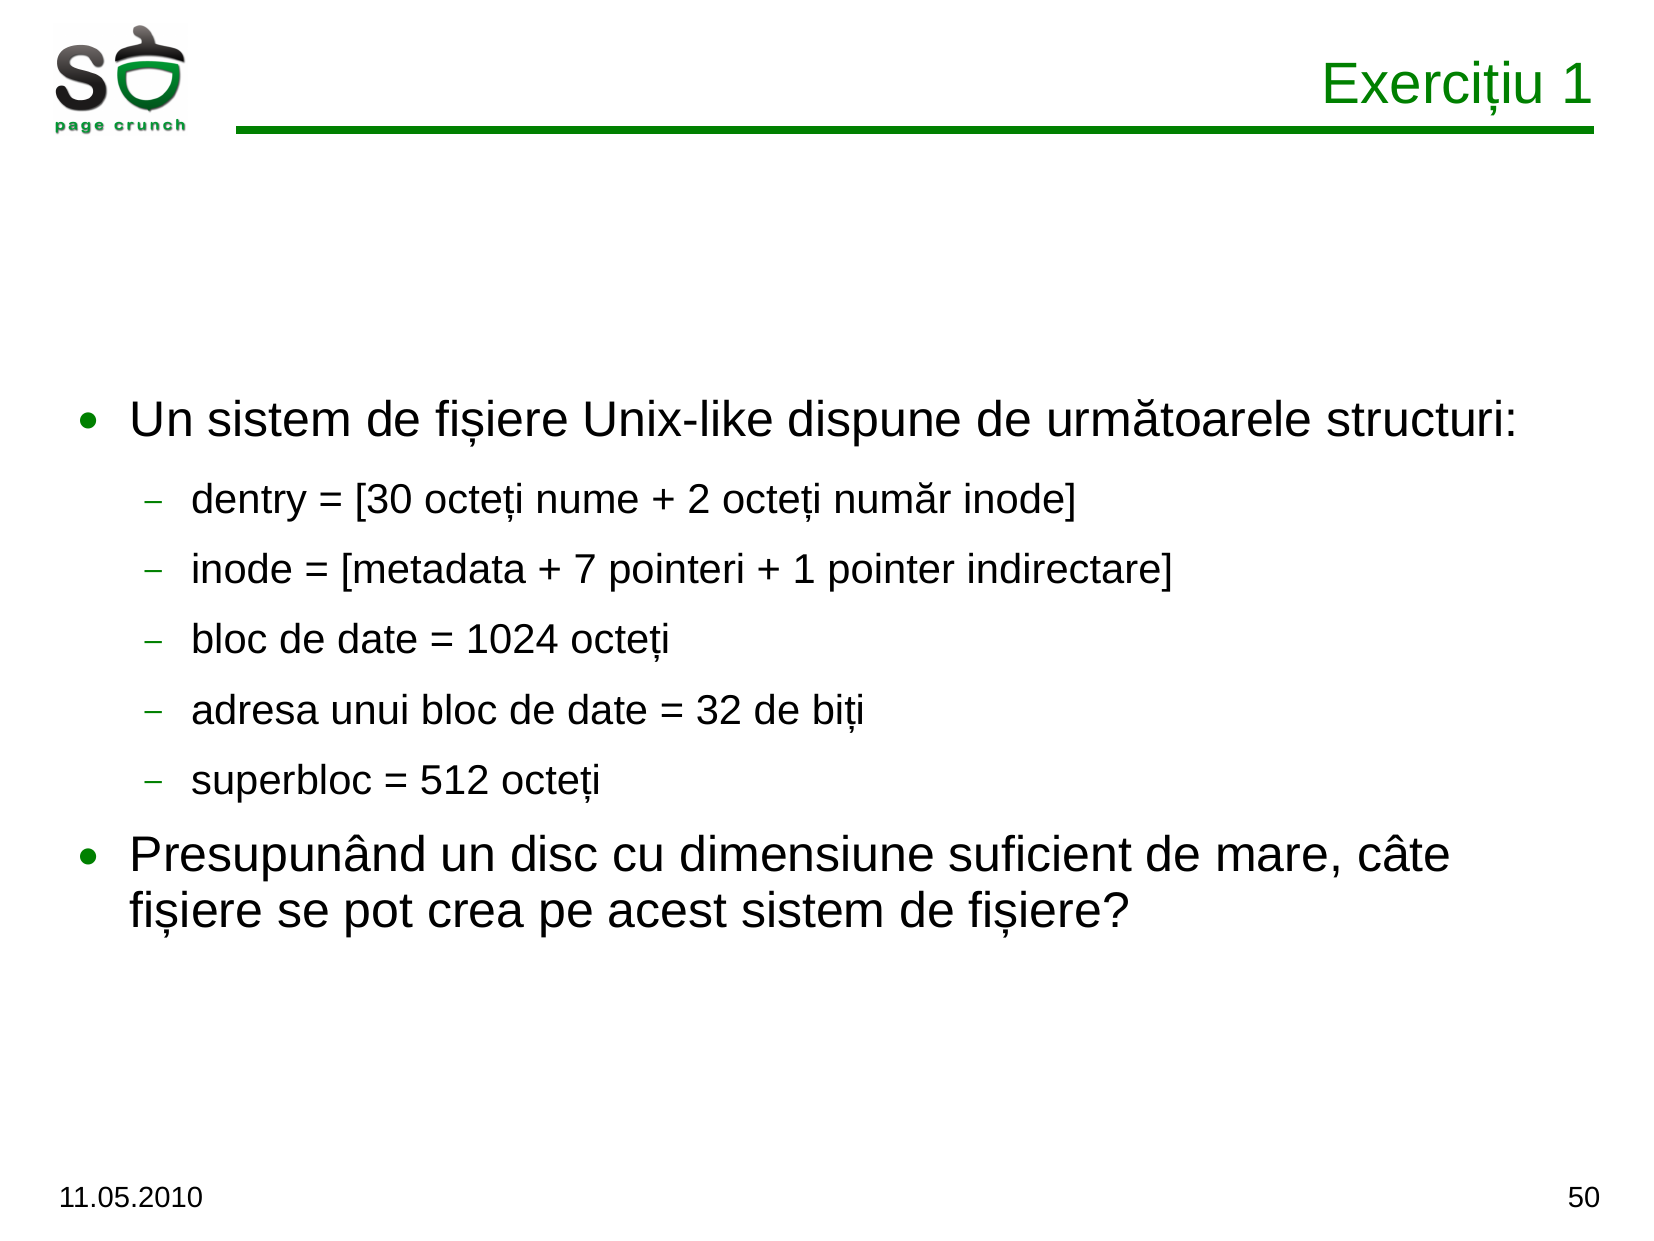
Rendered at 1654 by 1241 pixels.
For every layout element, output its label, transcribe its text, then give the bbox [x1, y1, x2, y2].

title Exercițiu 1 [236, 49, 1595, 119]
list Un sistem de fișiere Unix-like dispune de următoarele structuri: dentry = [30 octeți nume + 2 octeți număr inode] inode = [metadata + 7 pointeri + 1 pointer indirectare] bloc de date = 1024 octeți adresa unui bloc de date = 32 de biți superbloc = 512 octeți Presupunând un disc cu dimensiune suficient de mare, câte fișiere se pot crea pe acest sistem de fișiere? [59, 184, 1595, 1145]
picture [53, 23, 188, 136]
